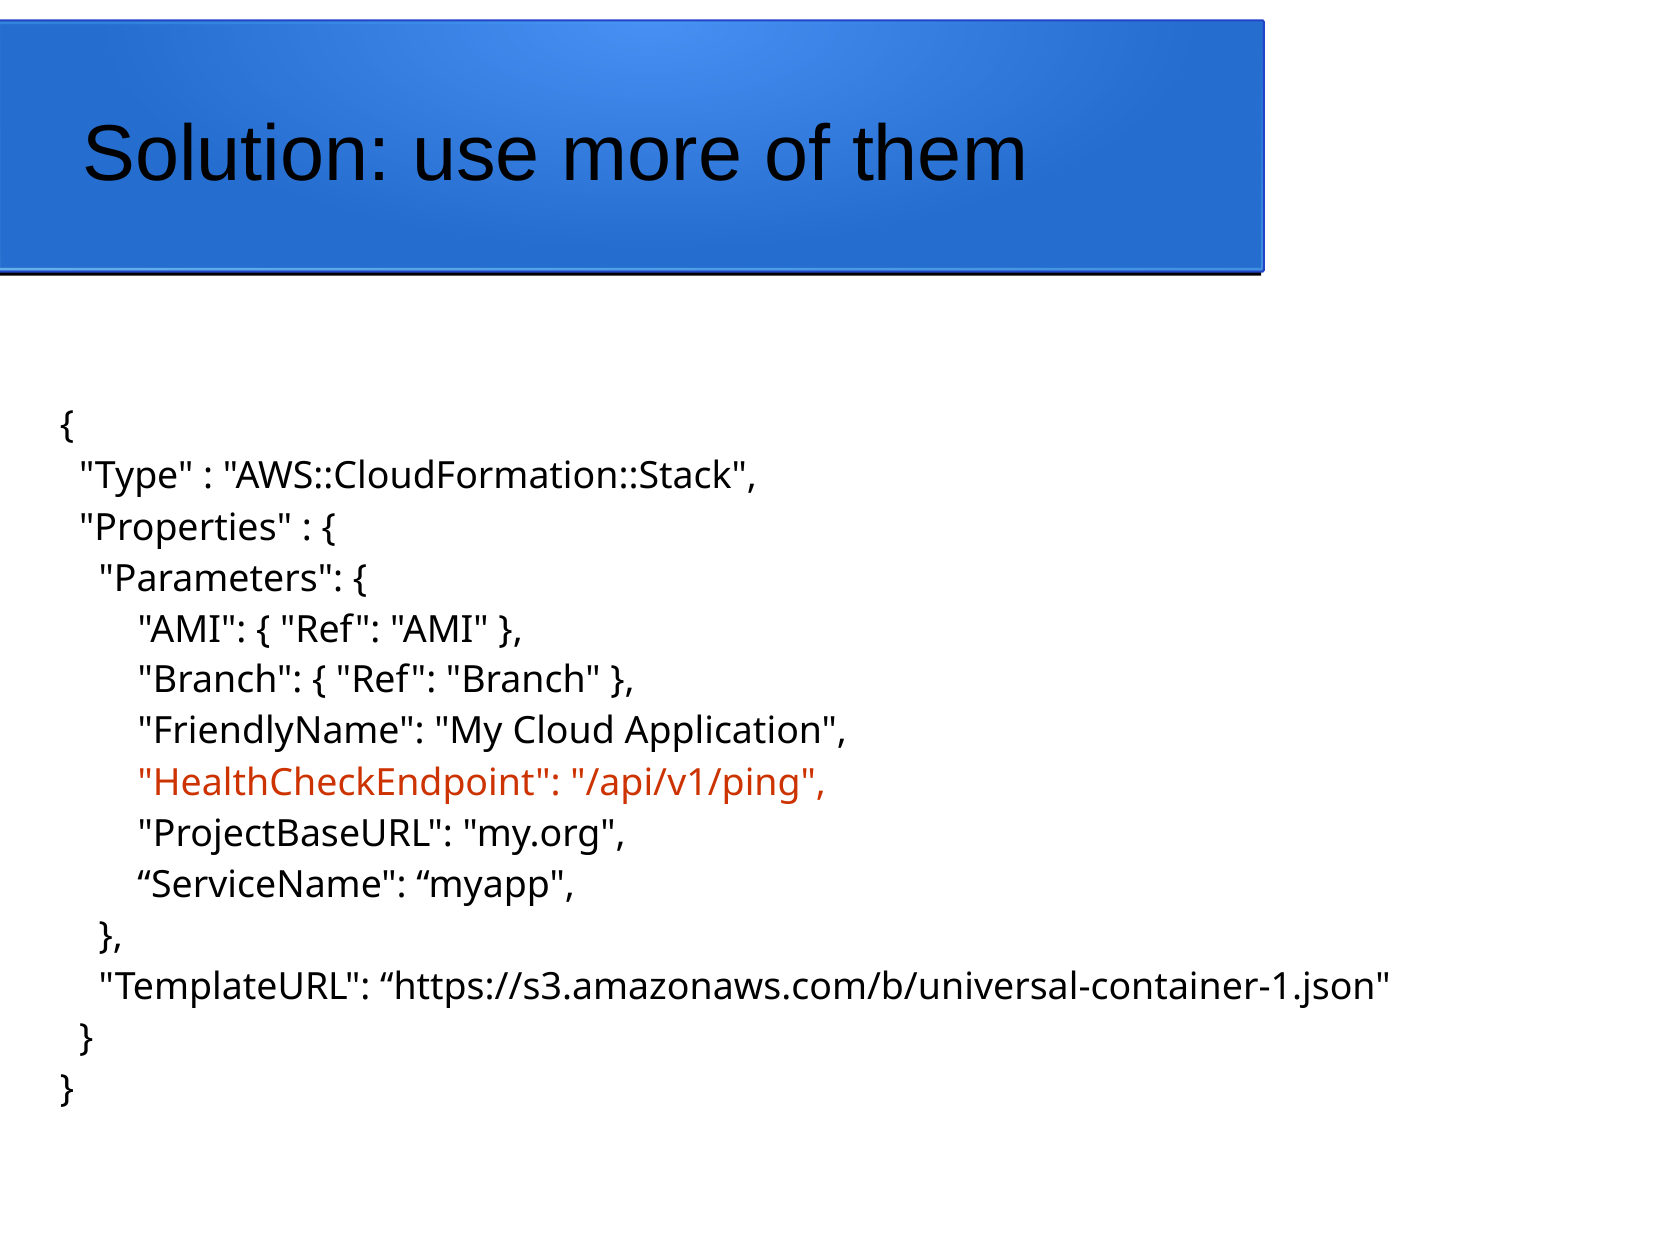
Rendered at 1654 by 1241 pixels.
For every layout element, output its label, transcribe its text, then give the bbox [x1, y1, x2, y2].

title Solution: use more of them [82, 49, 1571, 257]
text_box { "Type" : "AWS::CloudFormation::Stack", "Properties" : { "Parameters": { "AMI": { "Ref": "AMI" }, "Branch": { "Ref": "Branch" }, "FriendlyName": "My Cloud Application", "HealthCheckEndpoint": "/api/v1/ping", "ProjectBaseURL": "my.org", “ServiceName": “myapp", }, "TemplateURL": “https://s3.amazonaws.com/b/universal-container-1.json" } } [45, 390, 1606, 1015]
